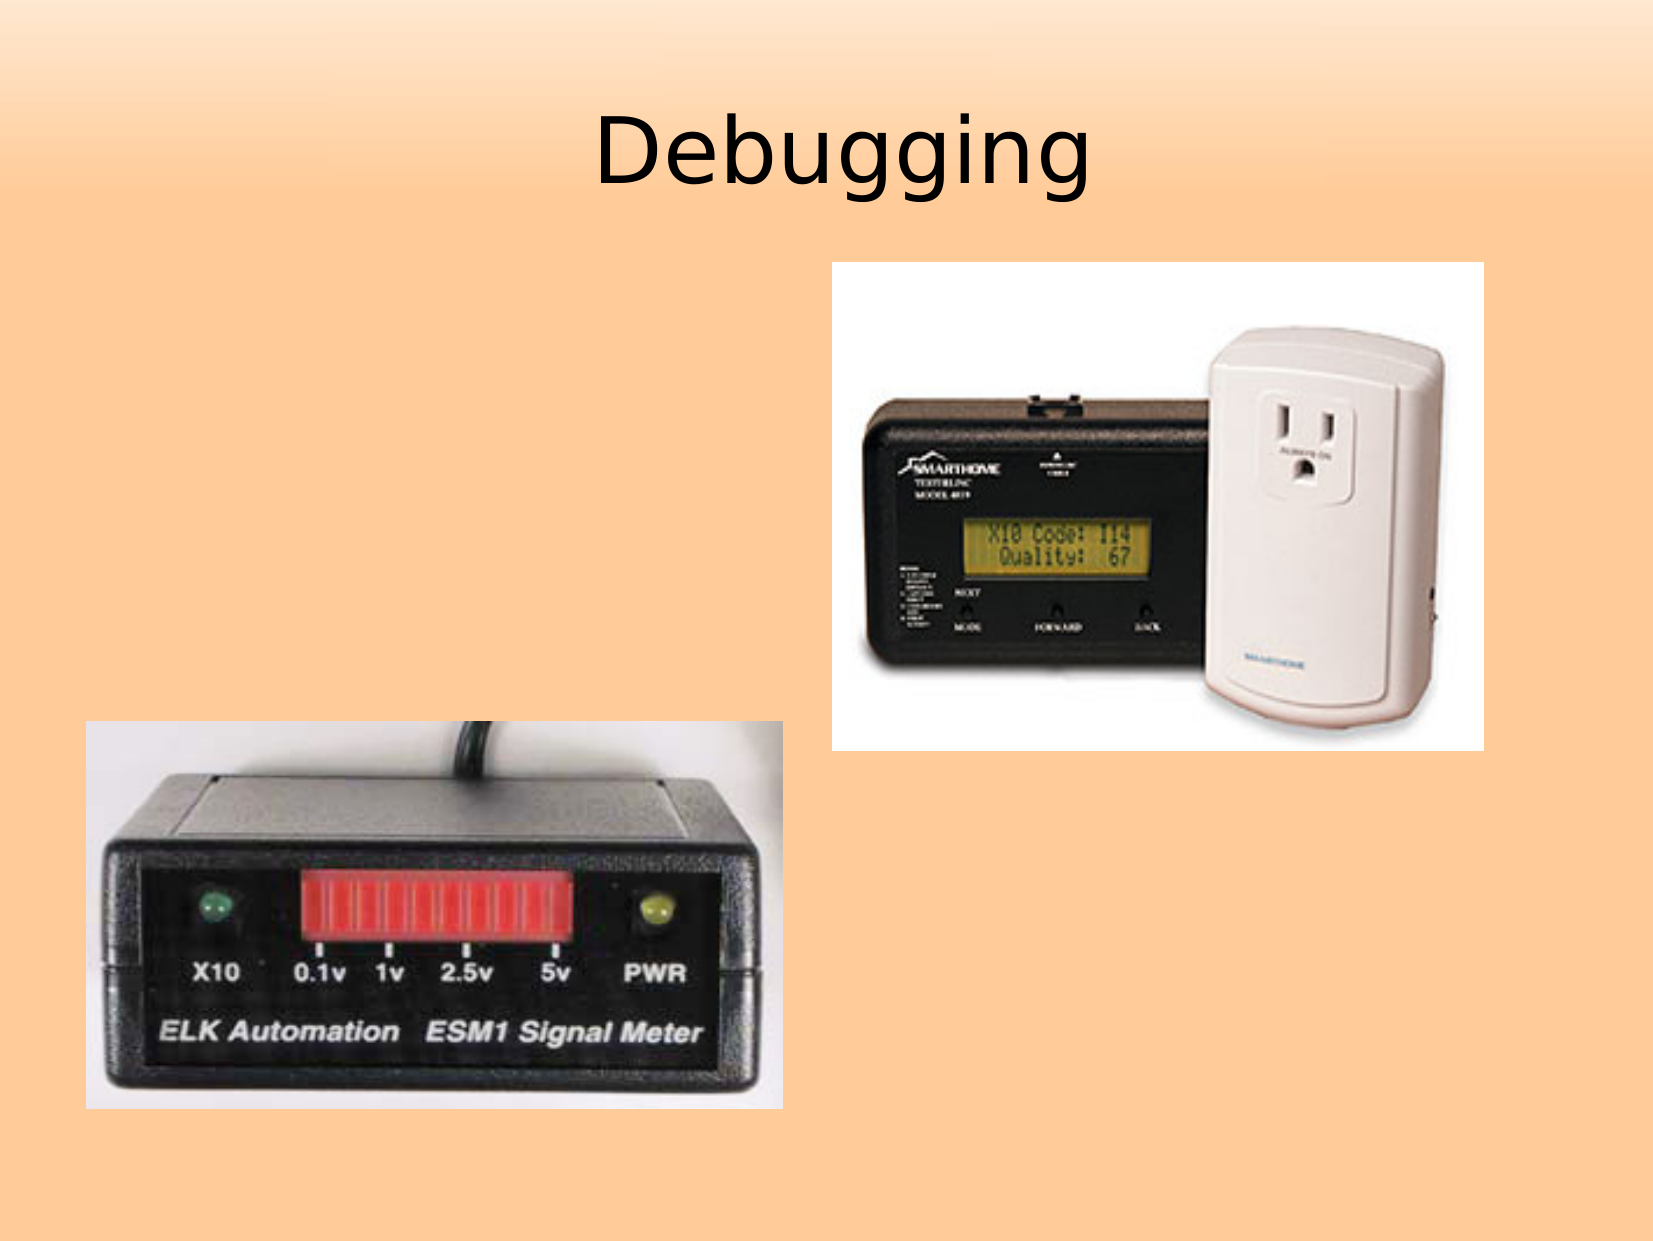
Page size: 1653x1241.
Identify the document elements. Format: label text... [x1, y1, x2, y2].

title Debugging [82, 49, 1570, 257]
chart [0, 262, 1538, 1109]
picture [0, 0, 1653, 188]
